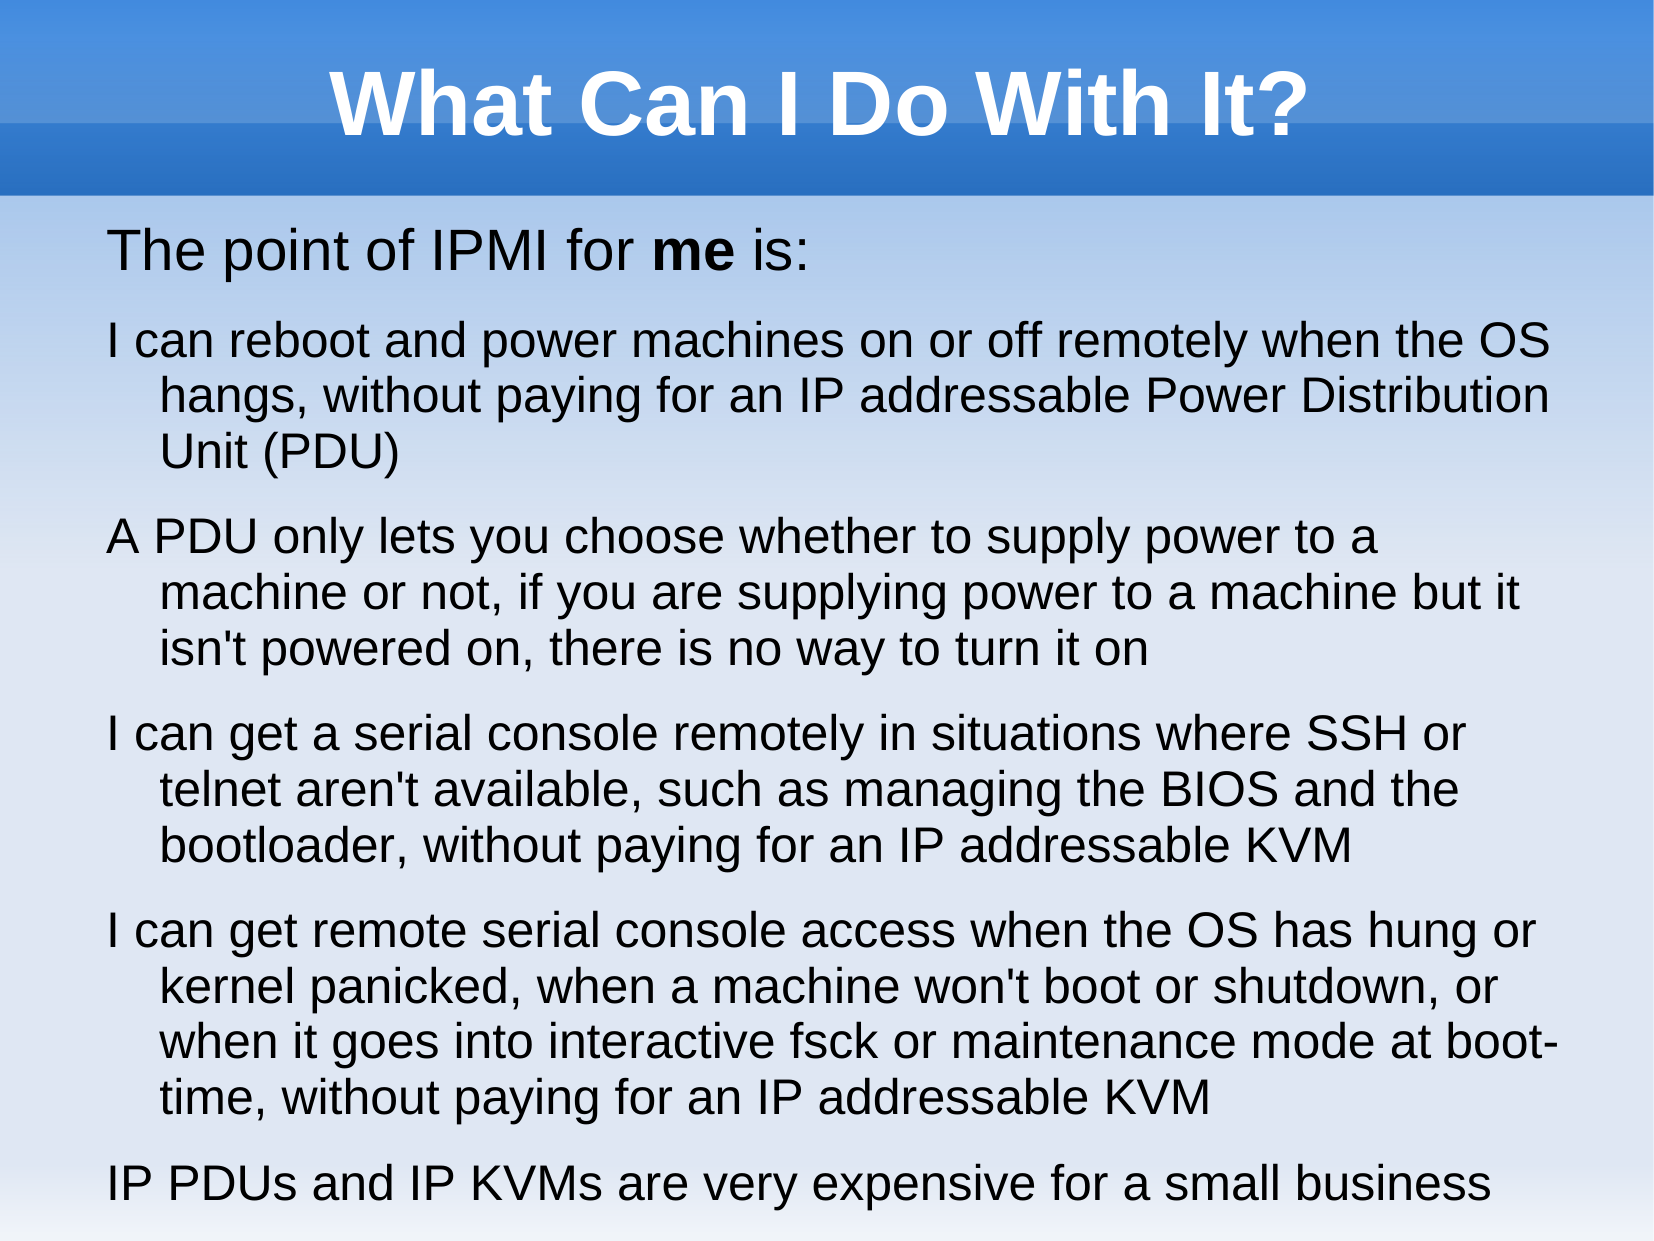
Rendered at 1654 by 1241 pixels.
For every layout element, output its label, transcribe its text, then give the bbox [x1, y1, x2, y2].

title What Can I Do With It? [76, 7, 1565, 200]
list The point of IPMI for me is: I can reboot and power machines on or off remotely when the OS hangs, without paying for an IP addressable Power Distribution Unit (PDU) A PDU only lets you choose whether to supply power to a machine or not, if you are supplying power to a machine but it isn't powered on, there is no way to turn it on I can get a serial console remotely in situations where SSH or telnet aren't available, such as managing the BIOS and the bootloader, without paying for an IP addressable KVM I can get remote serial console access when the OS has hung or kernel panicked, when a machine won't boot or shutdown, or when it goes into interactive fsck or maintenance mode at boot-time, without paying for an IP addressable KVM IP PDUs and IP KVMs are very expensive for a small business [88, 217, 1577, 1211]
picture [0, 0, 1654, 1241]
